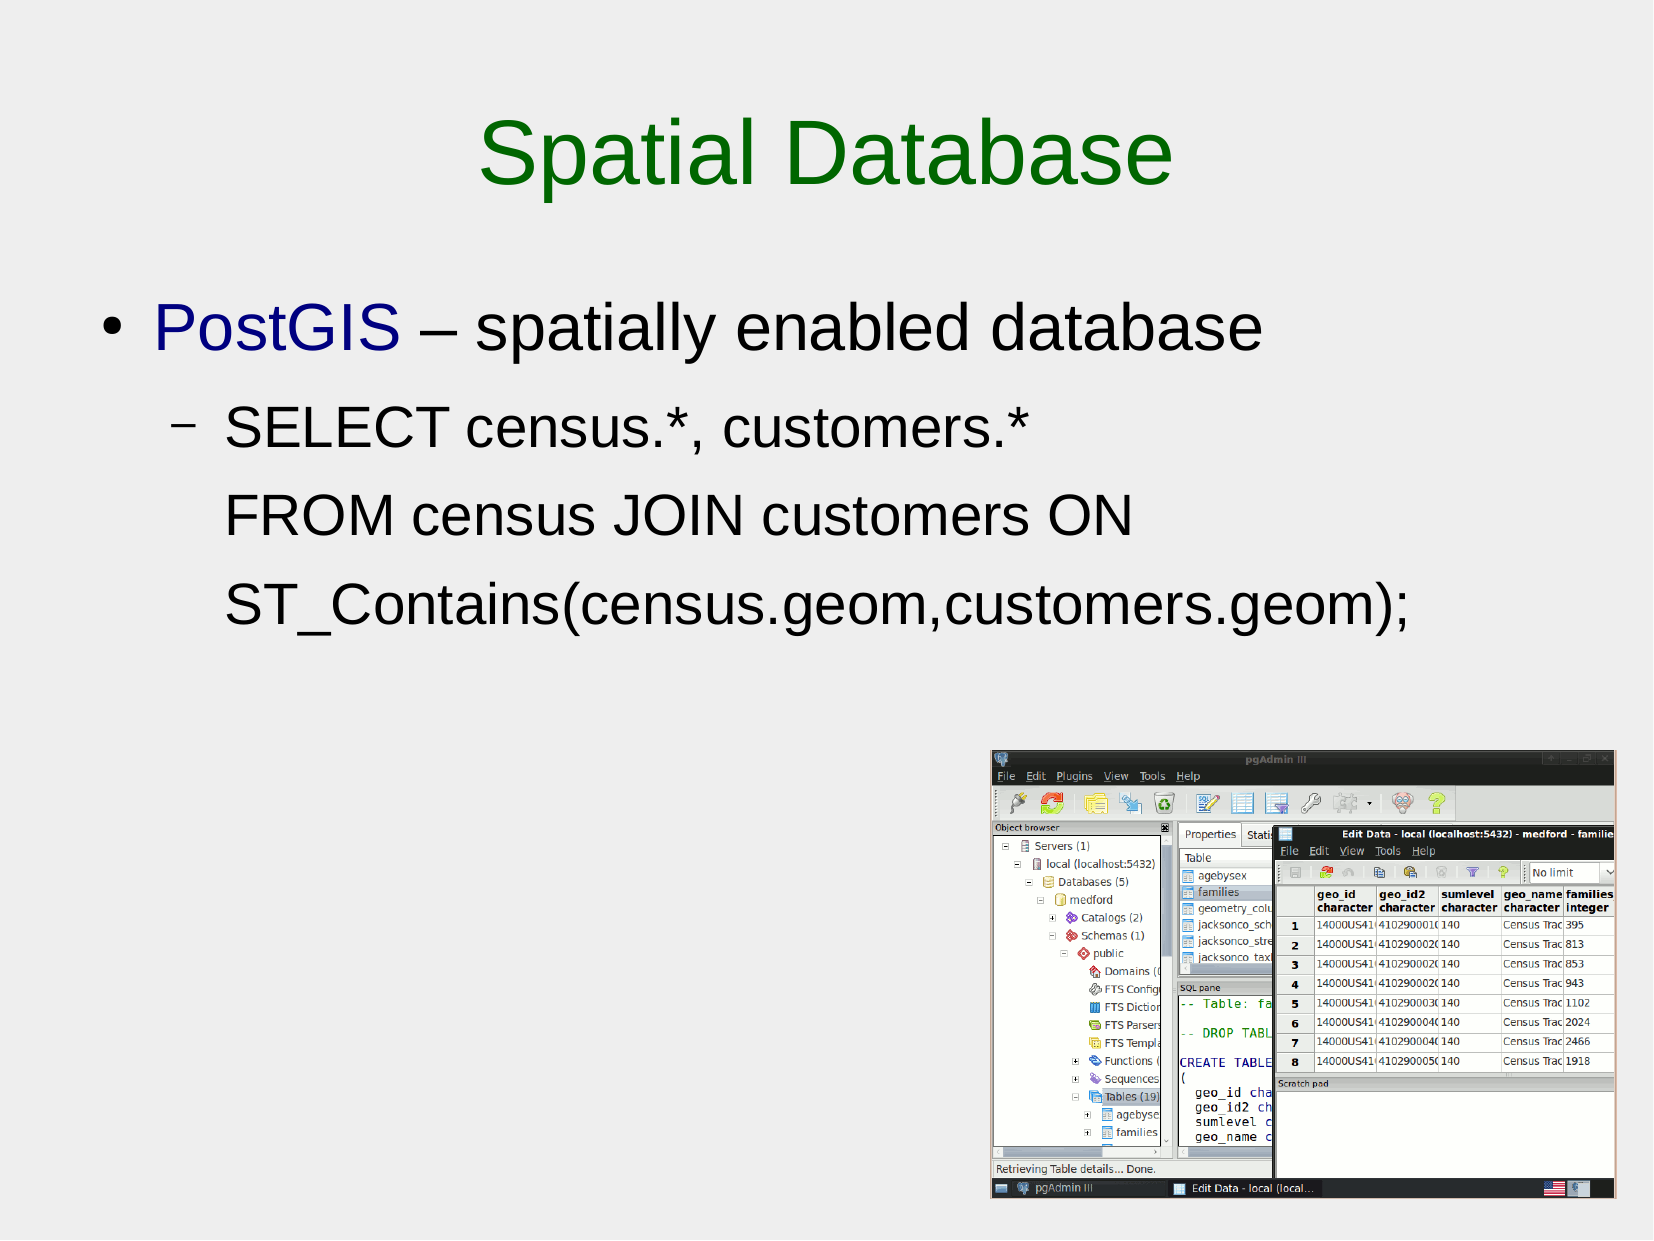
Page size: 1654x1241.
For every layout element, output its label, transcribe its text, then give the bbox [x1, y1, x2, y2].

picture [990, 750, 1617, 1199]
title Spatial Database [82, 49, 1571, 257]
list PostGIS – spatially enabled database SELECT census.*, customers.* FROM census JOIN customers ON ST_Contains(census.geom,customers.geom); [82, 290, 1571, 1010]
